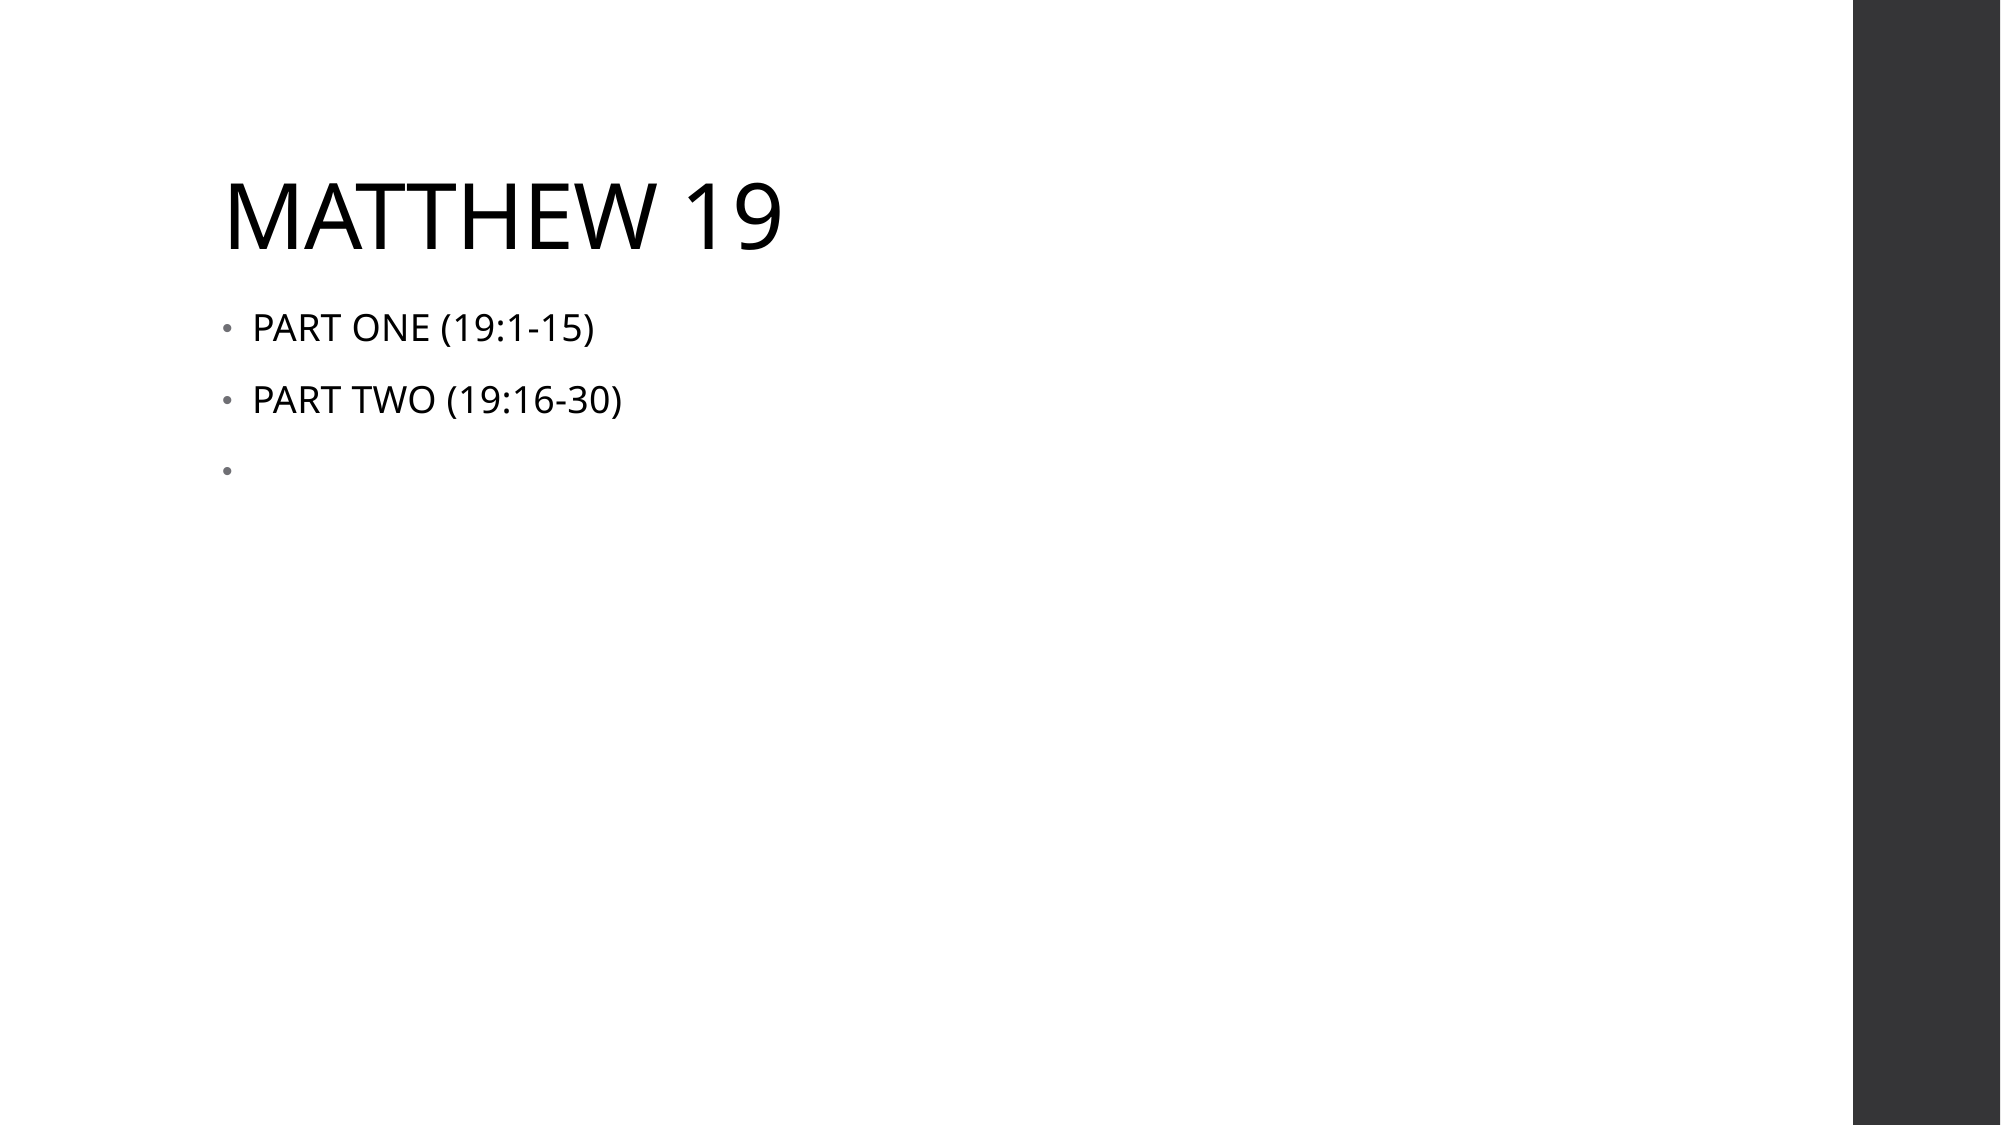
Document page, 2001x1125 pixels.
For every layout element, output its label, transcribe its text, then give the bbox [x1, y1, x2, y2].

list PART ONE (19:1-15) PART TWO (19:16-30) [206, 299, 1617, 1014]
title MATTHEW 19 [206, 60, 1797, 278]
